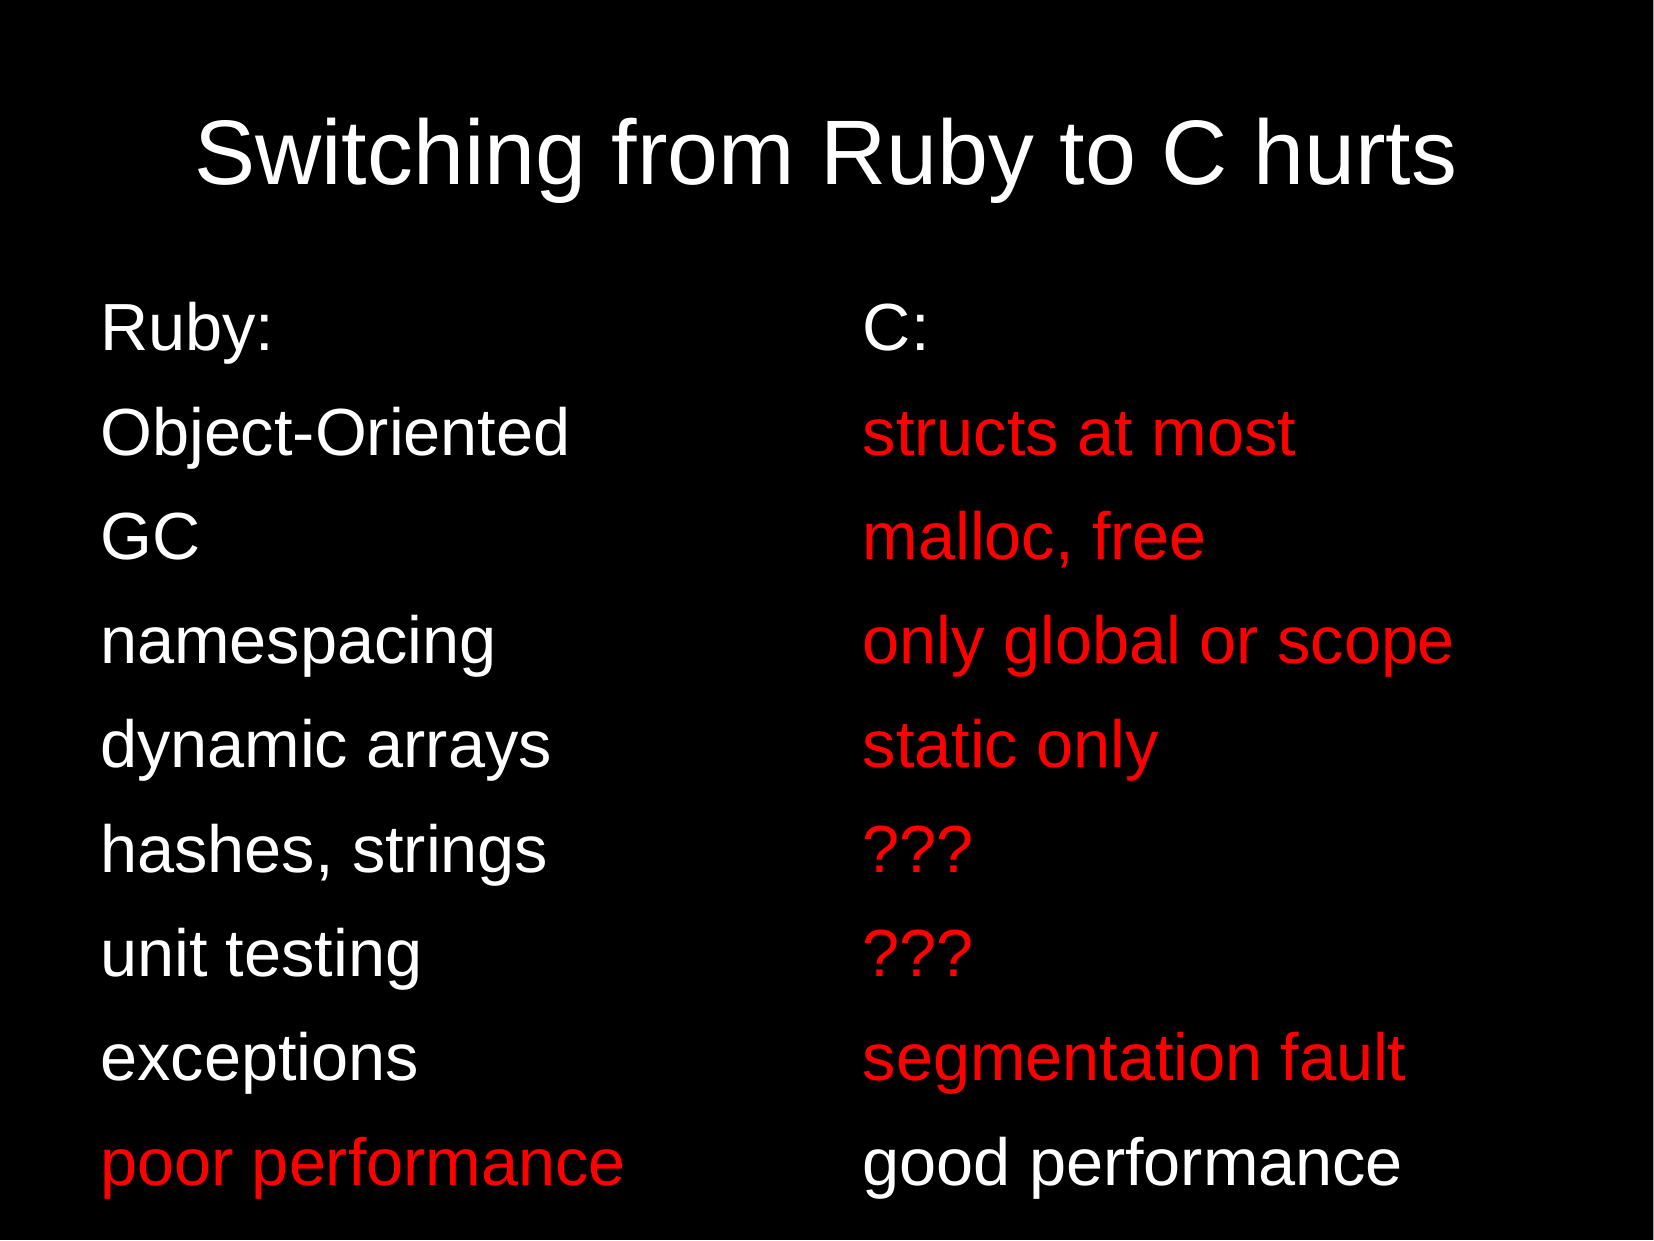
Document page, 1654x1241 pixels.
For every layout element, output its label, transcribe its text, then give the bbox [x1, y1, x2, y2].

list C: structs at most malloc, free only global or scope static only ??? ??? segmentation fault good performance [845, 290, 1572, 1200]
list Ruby: Object-Oriented GC namespacing dynamic arrays hashes, strings unit testing exceptions poor performance [82, 290, 809, 1200]
title Switching from Ruby to C hurts [82, 49, 1571, 257]
